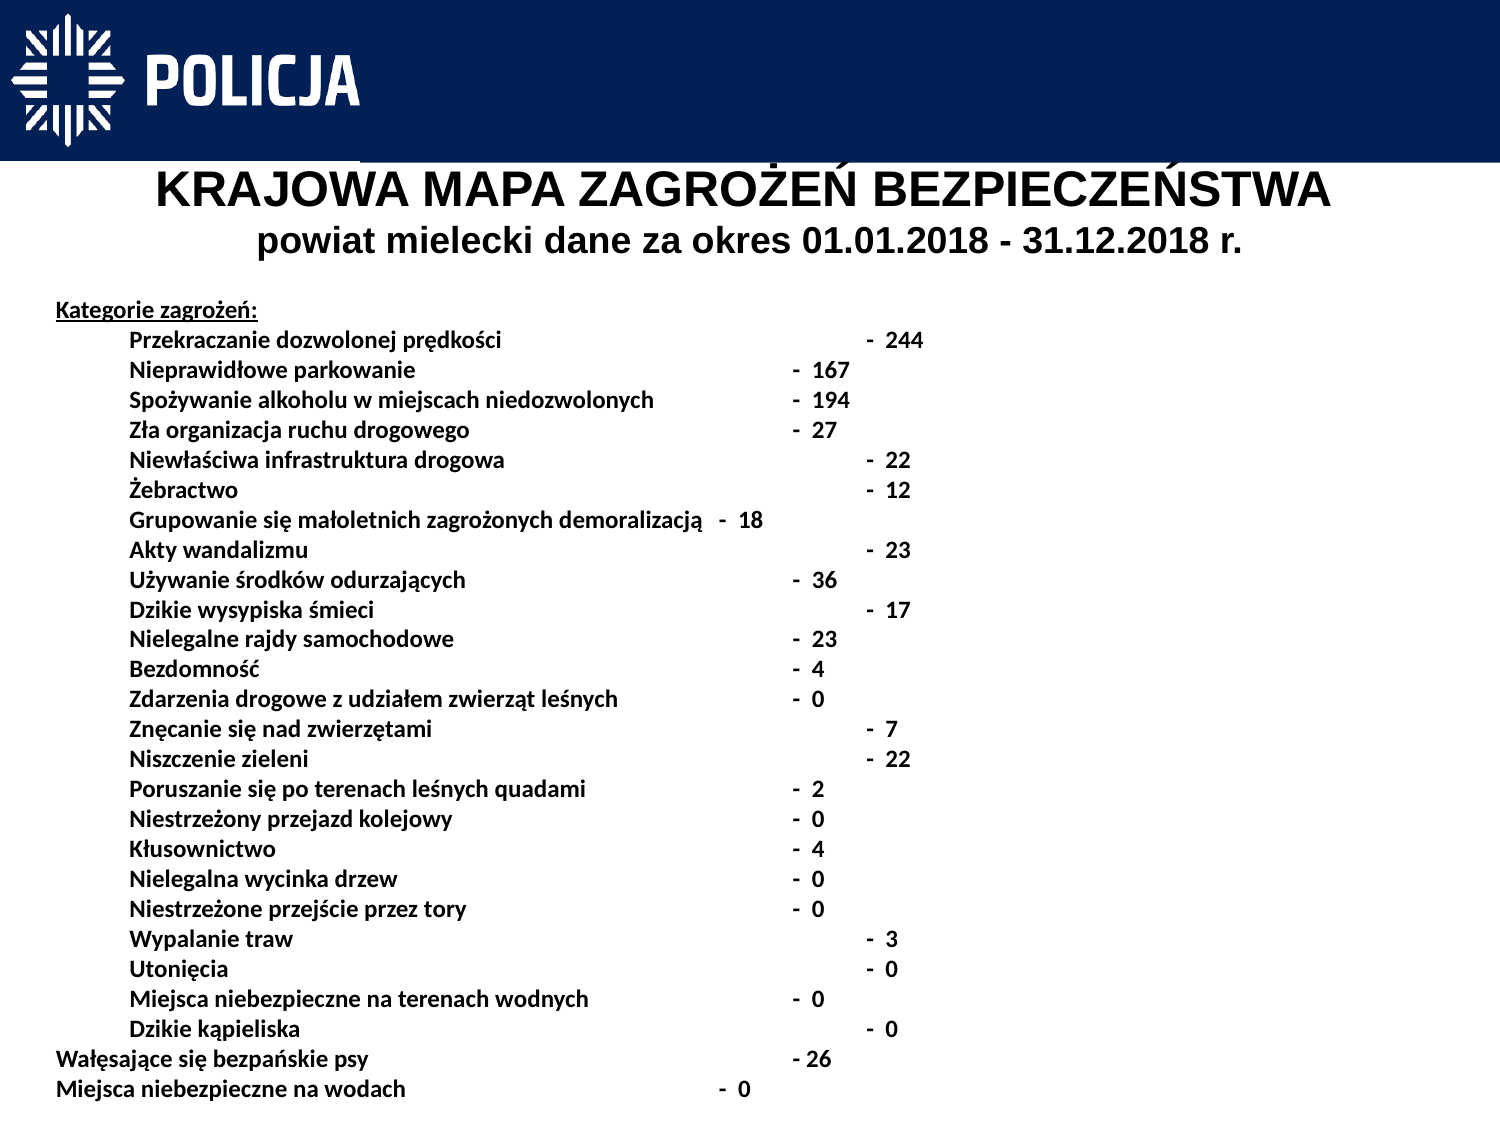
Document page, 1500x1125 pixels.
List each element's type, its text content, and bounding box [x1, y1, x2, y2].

text_box Kategorie zagrożeń: Przekraczanie dozwolonej prędkości - 244 Nieprawidłowe parkowanie - 167 Spożywanie alkoholu w miejscach niedozwolonych - 194 Zła organizacja ruchu drogowego - 27 Niewłaściwa infrastruktura drogowa - 22 Żebractwo - 12 Grupowanie się małoletnich zagrożonych demoralizacją - 18 Akty wandalizmu - 23 Używanie środków odurzających - 36 Dzikie wysypiska śmieci - 17 Nielegalne rajdy samochodowe - 23 Bezdomność - 4 Zdarzenia drogowe z udziałem zwierząt leśnych - 0 Znęcanie się nad zwierzętami - 7 Niszczenie zieleni - 22 Poruszanie się po terenach leśnych quadami - 2 Niestrzeżony przejazd kolejowy - 0 Kłusownictwo - 4 Nielegalna wycinka drzew - 0 Niestrzeżone przejście przez tory - 0 Wypalanie traw - 3 Utonięcia - 0 Miejsca niebezpieczne na terenach wodnych - 0 Dzikie kąpieliska - 0 Wałęsające się bezpańskie psy - 26 Miejsca niebezpieczne na wodach - 0 [41, 285, 1459, 1110]
picture [0, 0, 360, 161]
text_box KRAJOWA MAPA ZAGROŻEŃ BEZPIECZEŃSTWA powiat mielecki dane za okres 01.01.2018 - 31.12.2018 r. [74, 172, 1425, 285]
text_box [360, 0, 1500, 163]
